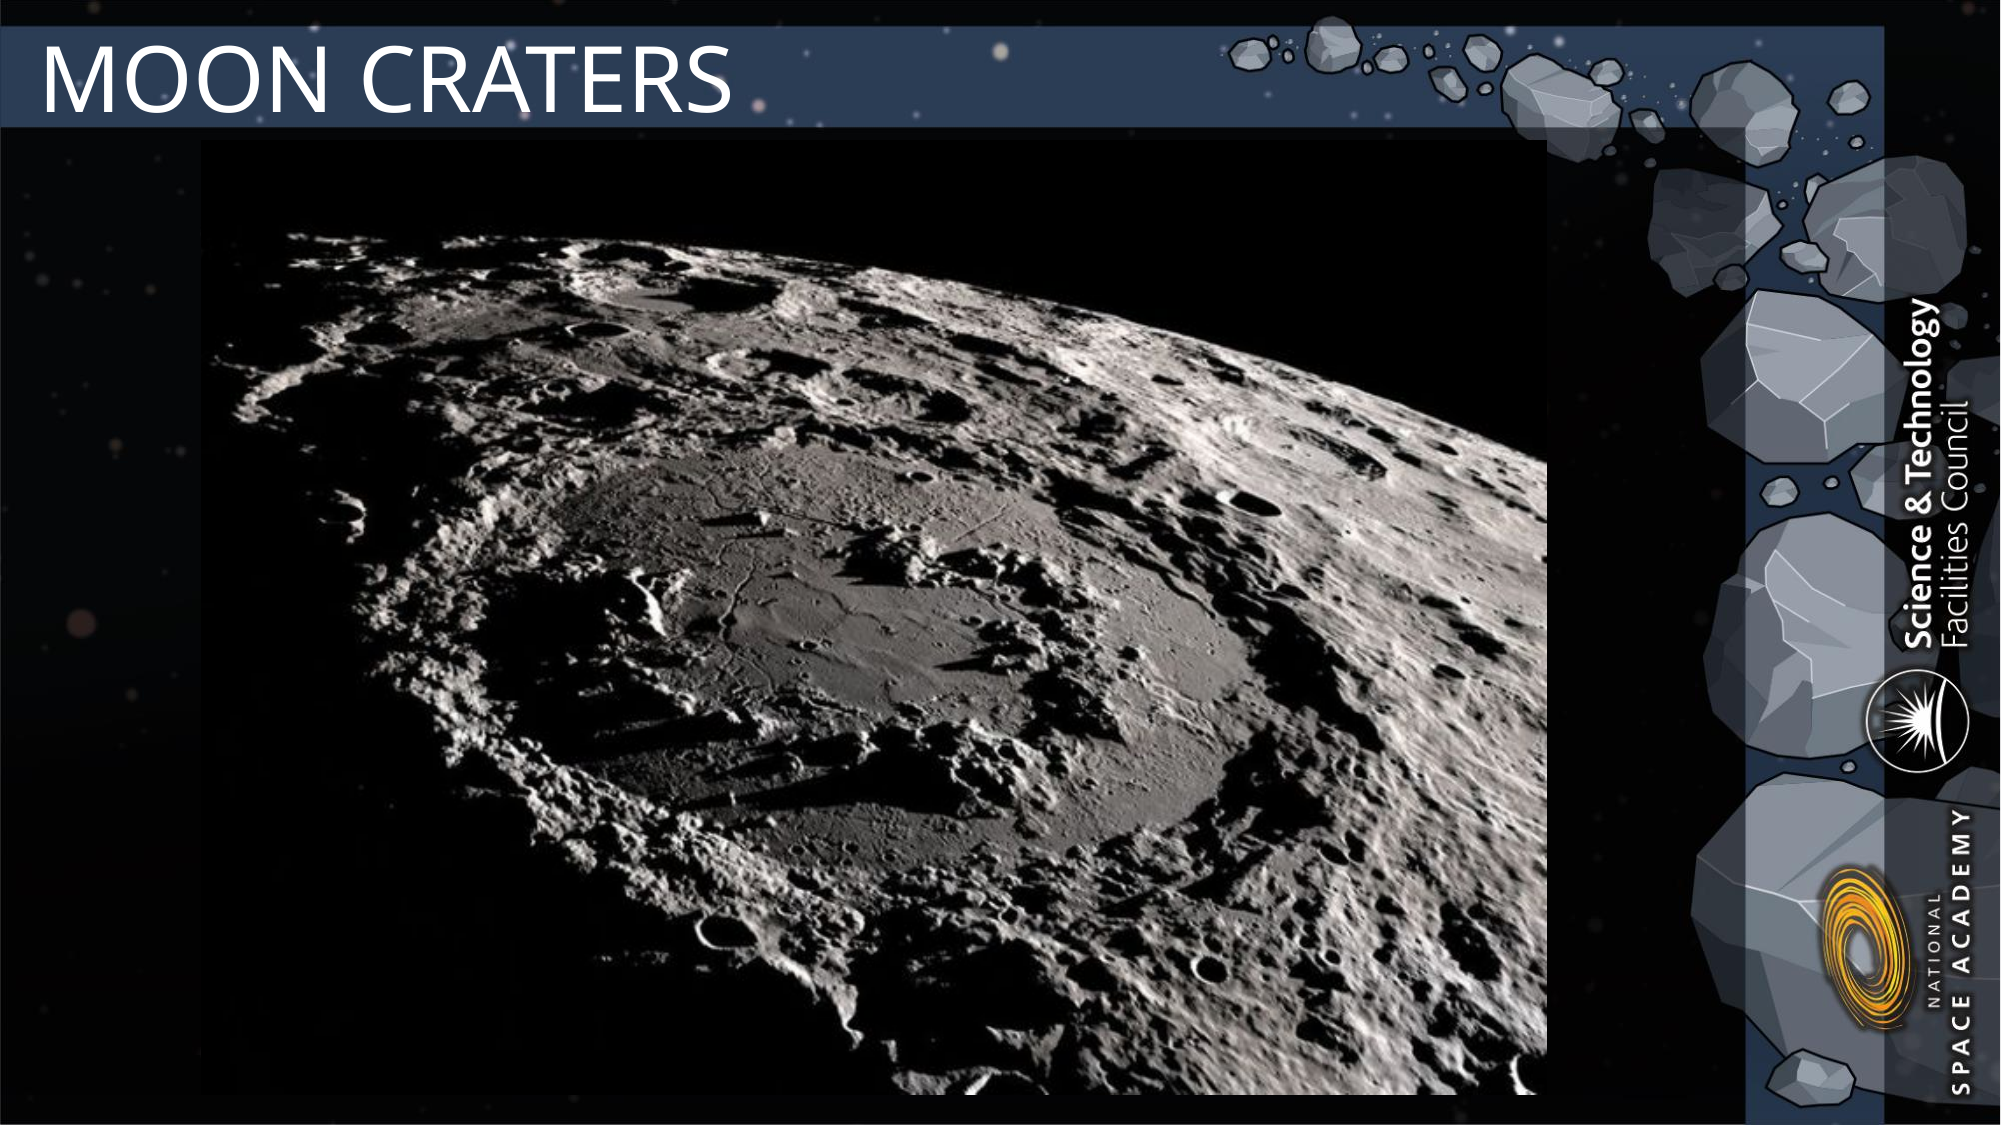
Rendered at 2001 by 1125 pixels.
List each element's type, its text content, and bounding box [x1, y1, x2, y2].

picture [201, 140, 1547, 1095]
text_box MOON CRATERS [23, 13, 740, 141]
